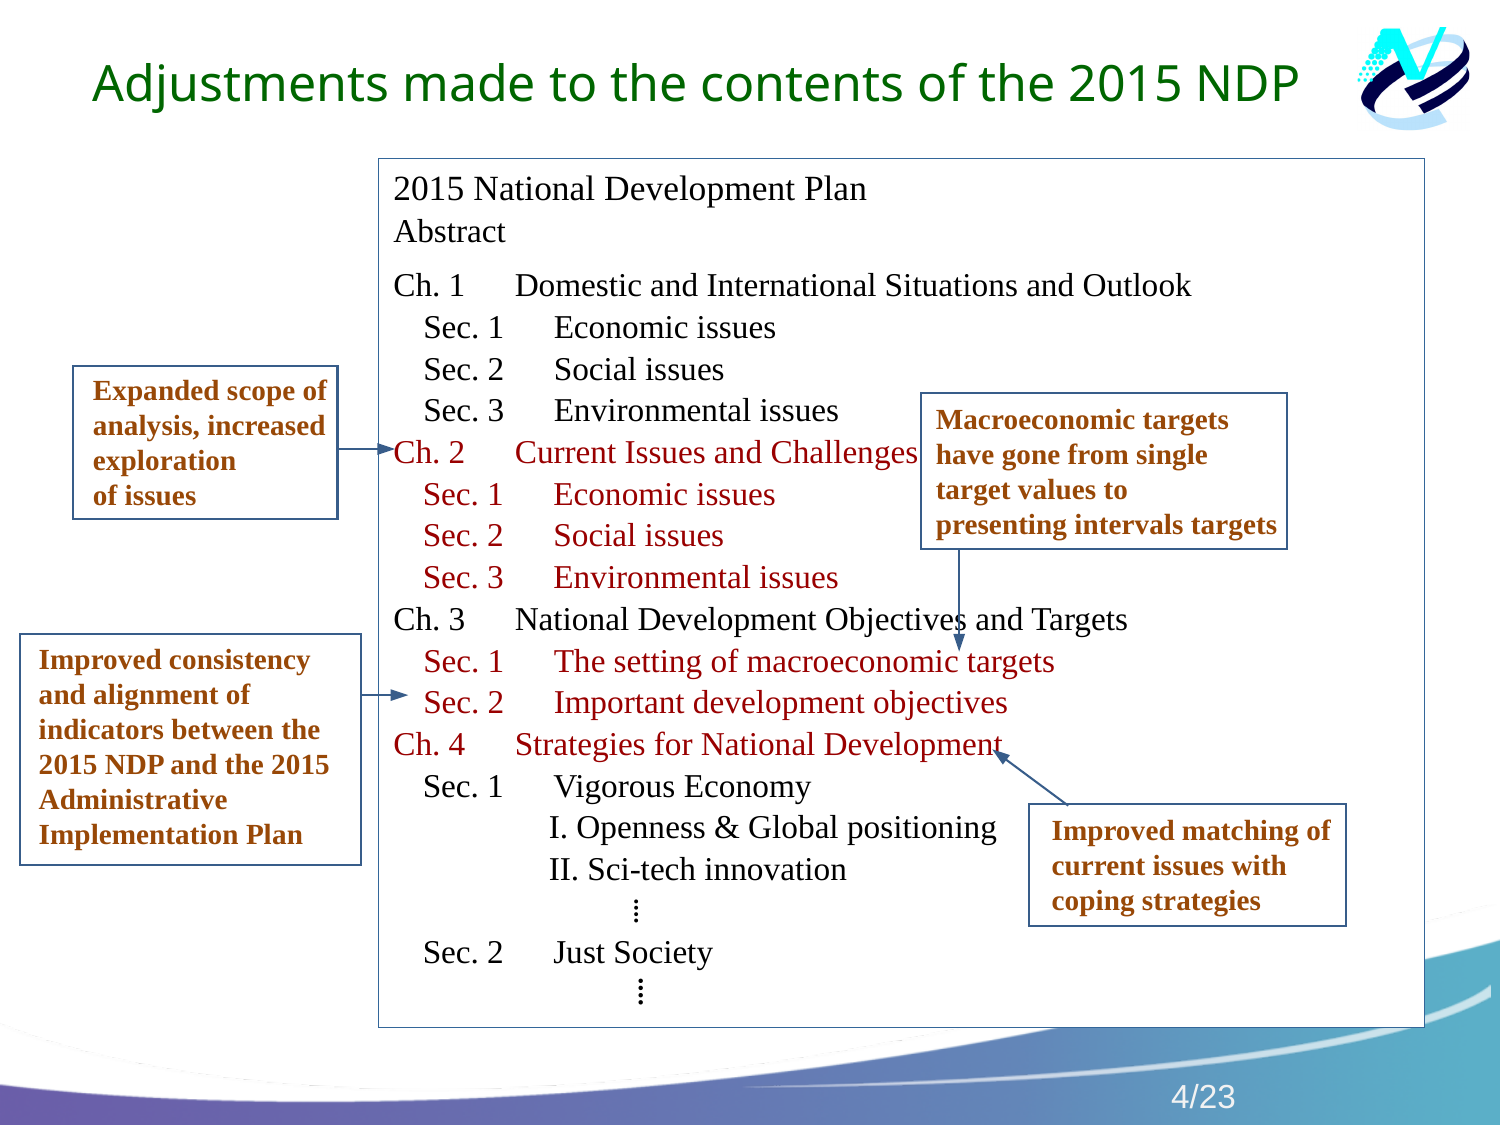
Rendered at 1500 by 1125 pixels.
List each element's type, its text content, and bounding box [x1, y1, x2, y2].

text_box Improved matching of current issues with coping strategies [1037, 805, 1345, 924]
text_box Expanded scope of analysis, increased exploration of issues [77, 450, 352, 521]
text_box Improved consistency and alignment of indicators between the 2015 NDP and the 2015 Administrative Implementation Plan [24, 635, 360, 858]
text_box Expanded scope of analysis, increased exploration of issues [77, 367, 336, 518]
text_box 2015 National Development Plan Abstract Ch. 1 Domestic and International Situations and Outlook Sec. 1 Economic issues Sec. 2 Social issues Sec. 3 Environmental issues Ch. 2 Current Issues and Challenges Sec. 1 Economic issues Sec. 2 Social issues Sec. 3 Environmental issues Ch. 3 National Development Objectives and Targets Sec. 1 The setting of macroeconomic targets Sec. 2 Important development objectives Ch. 4 Strategies for National Development Sec. 1 Vigorous Economy I. Openness & Global positioning II. Sci-tech innovation ⁞ Sec. 2 Just Society ⁞ [378, 158, 1425, 1028]
text_box Expanded scope of analysis, increased exploration of issues [77, 363, 352, 448]
text_box Macroeconomic targets have gone from single target values to presenting intervals targets [922, 394, 1286, 548]
text_box Adjustments made to the contents of the 2015 NDP [77, 37, 1355, 120]
